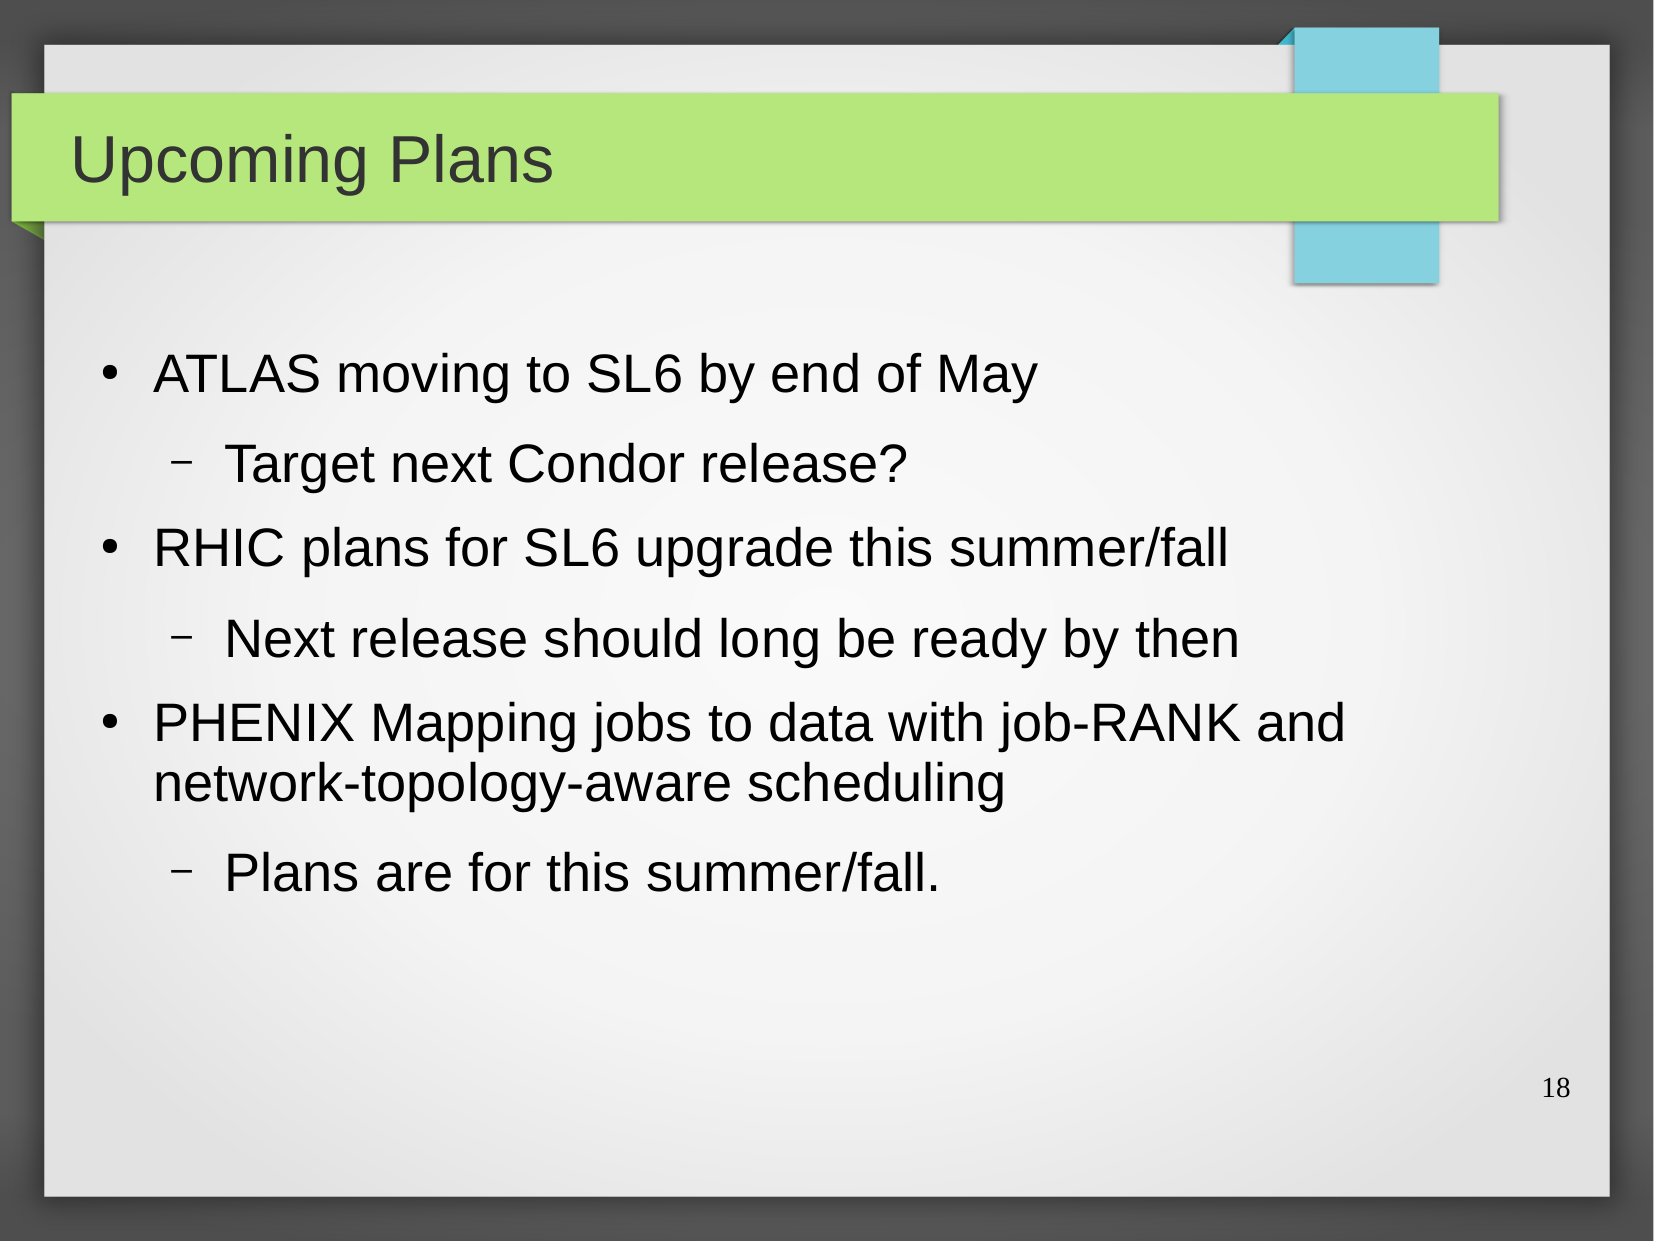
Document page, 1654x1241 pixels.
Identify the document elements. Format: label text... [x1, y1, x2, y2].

title Upcoming Plans [70, 106, 1229, 213]
list ATLAS moving to SL6 by end of May Target next Condor release? RHIC plans for SL6 upgrade this summer/fall Next release should long be ready by then PHENIX Mapping jobs to data with job-RANK and network-topology-aware scheduling Plans are for this summer/fall. [82, 343, 1538, 1063]
picture [0, 0, 1654, 1241]
